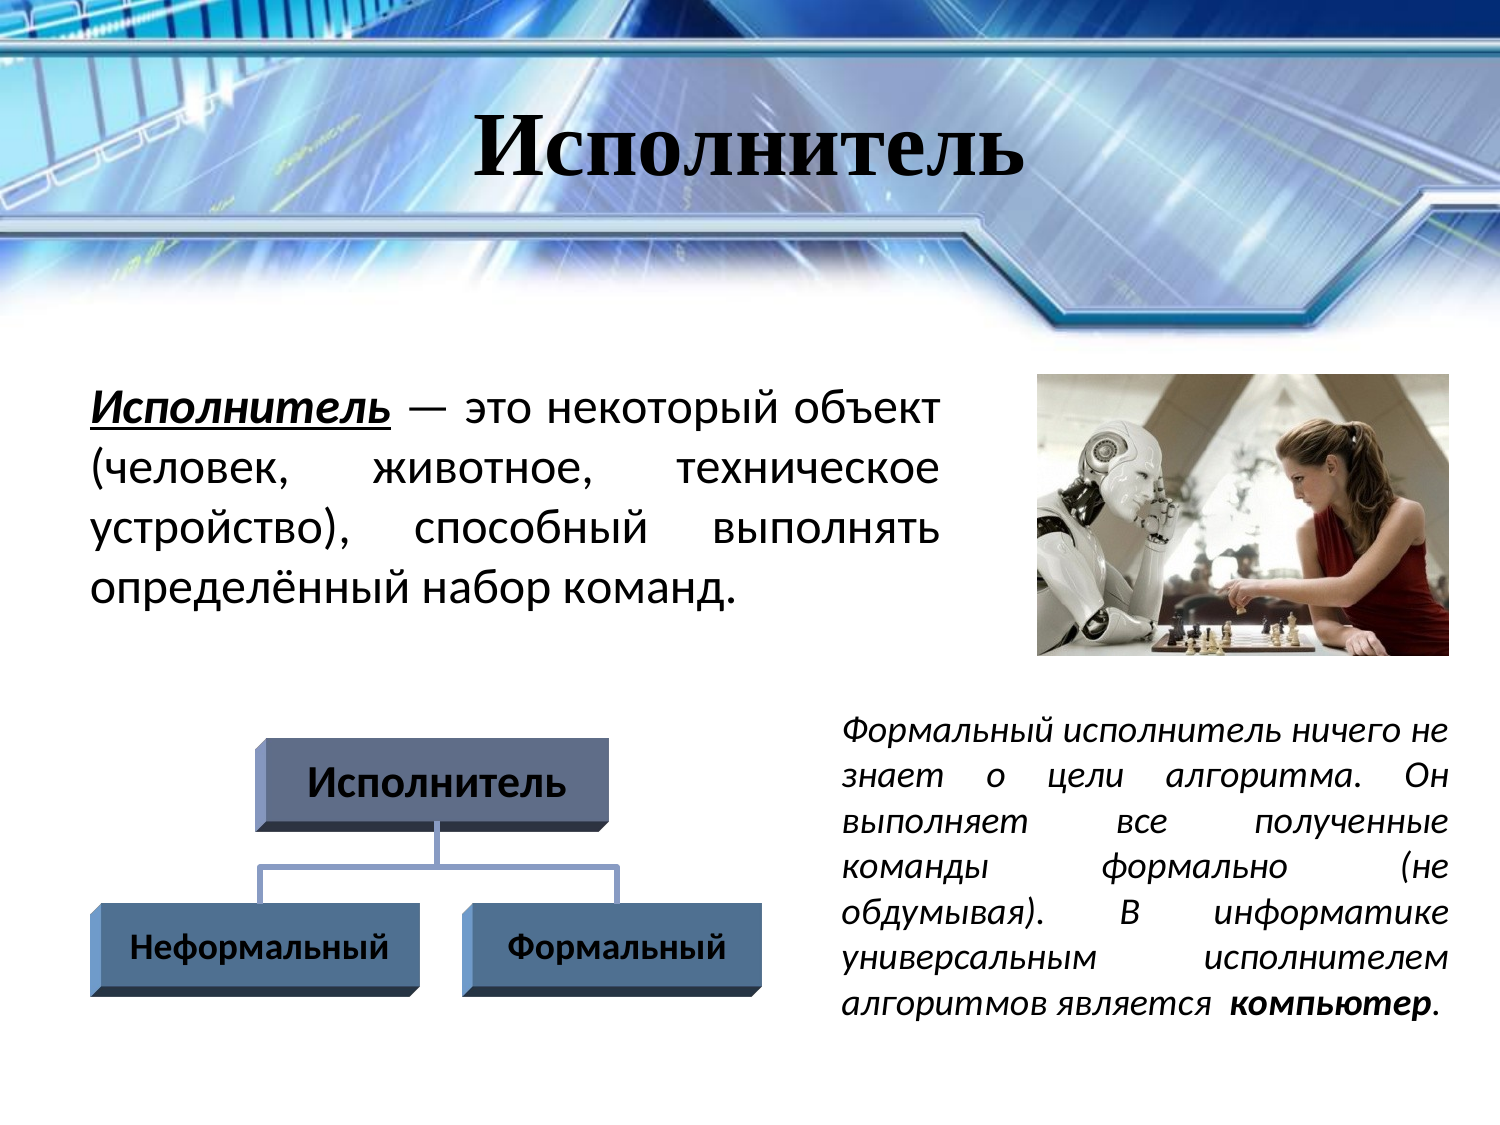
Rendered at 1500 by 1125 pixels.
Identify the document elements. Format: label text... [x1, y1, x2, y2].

list Исполнитель — это некоторый объект (человек, животное, техническое устройство), способный выполнять определённый набор команд. [75, 366, 993, 745]
text_box Исполнитель [255, 746, 265, 830]
title Исполнитель [75, 45, 1426, 233]
text_box Неформальный [90, 907, 101, 994]
picture [0, 0, 1500, 1125]
list Формальный исполнитель ничего не знает о цели алгоритма. Он выполняет все полученные команды формально (не обдумывая). В информатике универсальным исполнителем алгоритмов является компьютер. [826, 696, 1465, 1063]
text_box Формальный [462, 907, 472, 993]
